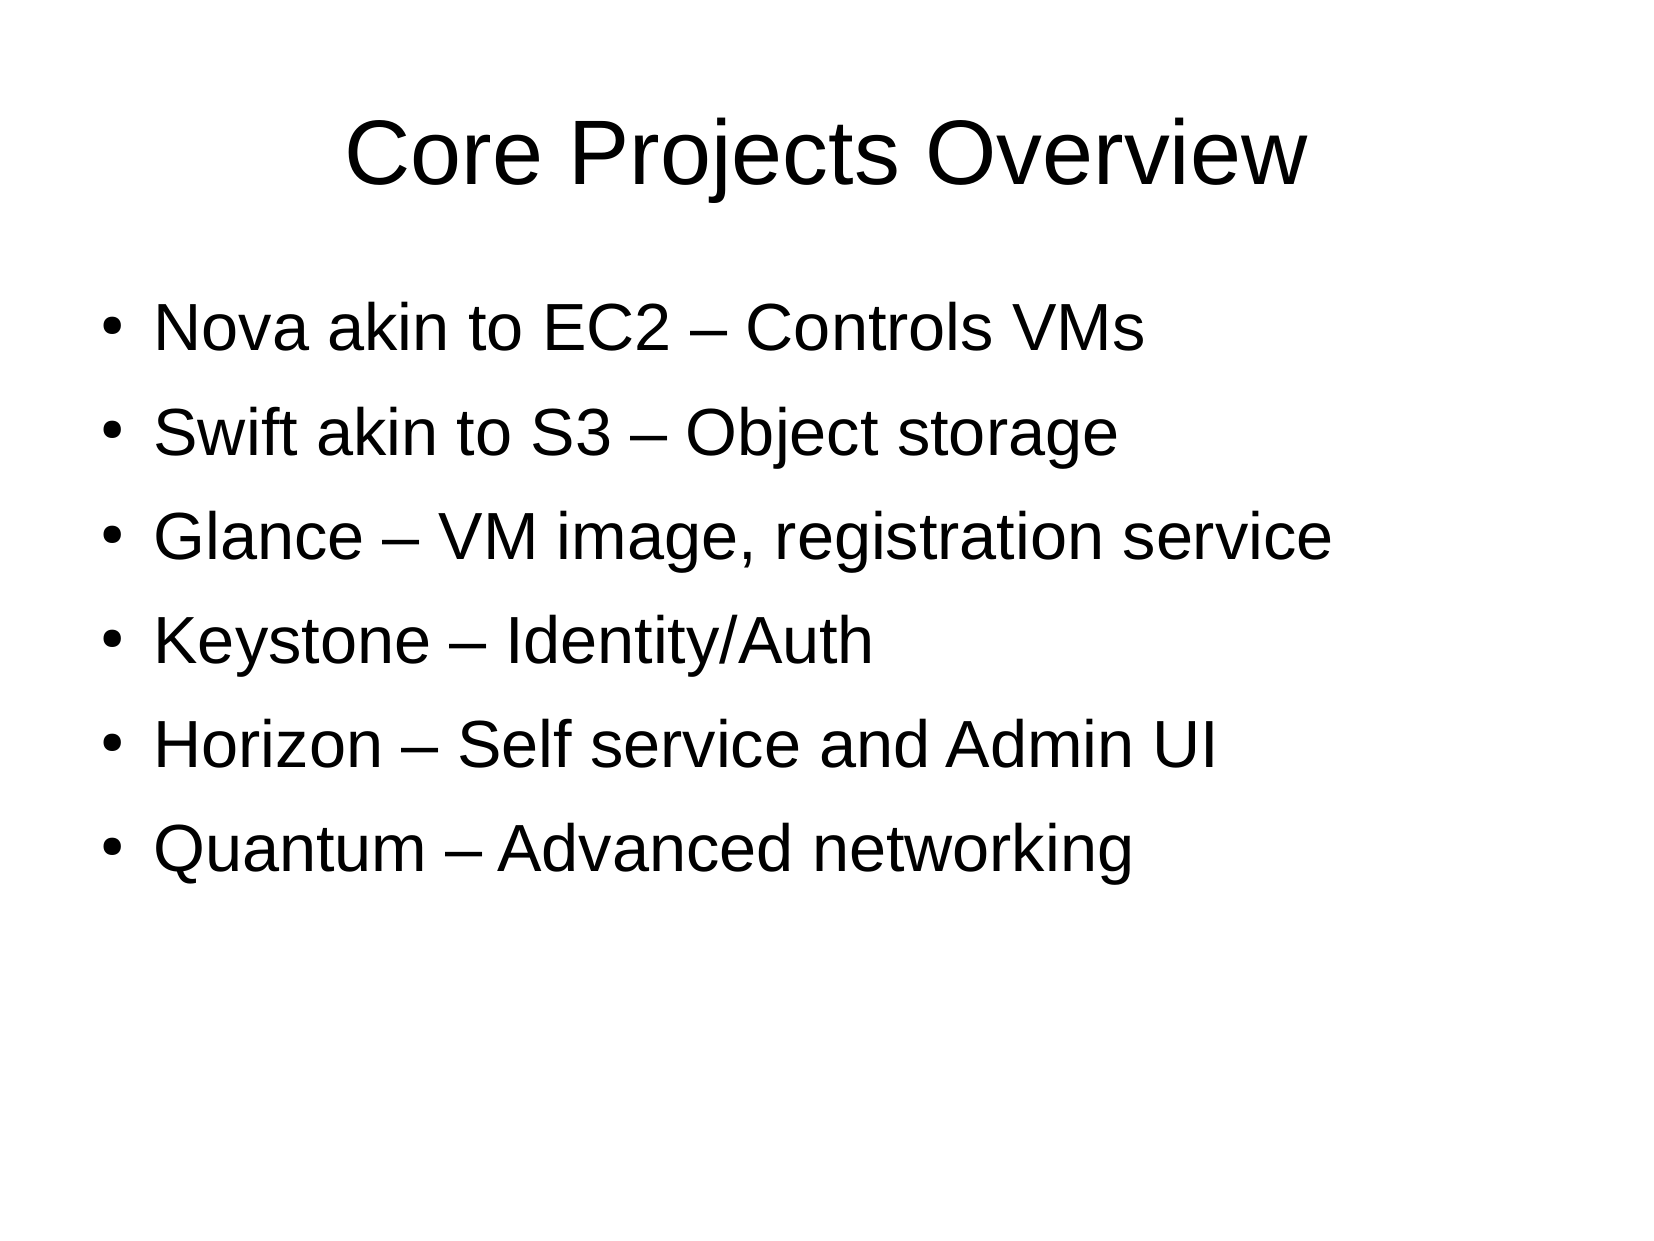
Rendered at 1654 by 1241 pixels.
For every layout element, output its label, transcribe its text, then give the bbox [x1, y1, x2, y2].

list Nova akin to EC2 – Controls VMs Swift akin to S3 – Object storage Glance – VM image, registration service Keystone – Identity/Auth Horizon – Self service and Admin UI Quantum – Advanced networking [82, 290, 1571, 1109]
title Core Projects Overview [82, 49, 1571, 257]
